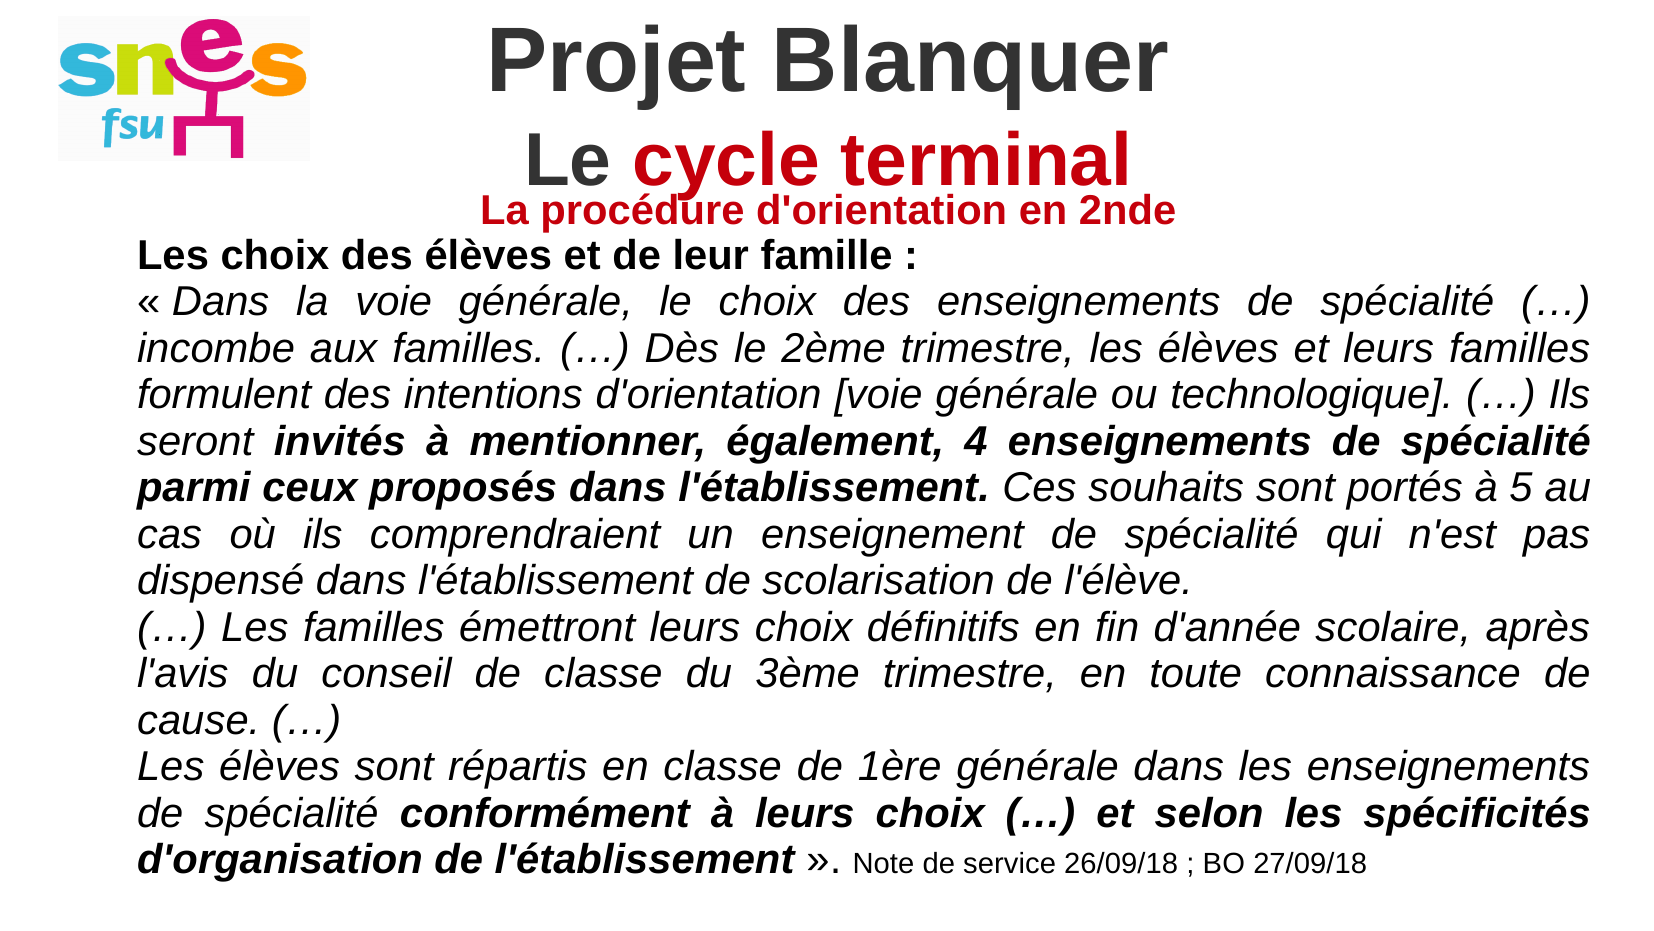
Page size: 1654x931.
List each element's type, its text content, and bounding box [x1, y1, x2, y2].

text_box Les choix des élèves et de leur famille : « Dans la voie générale, le choix des enseignements de spécialité (…) incombe aux familles. (…) Dès le 2ème trimestre, les élèves et leurs familles formulent des intentions d'orientation [voie générale ou technologique]. (…) Ils seront invités à mentionner, également, 4 enseignements de spécialité parmi ceux proposés dans l'établissement. Ces souhaits sont portés à 5 au cas où ils comprendraient un enseignement de spécialité qui n'est pas dispensé dans l'établissement de scolarisation de l'élève. (…) Les familles émettront leurs choix définitifs en fin d'année scolaire, après l'avis du conseil de classe du 3ème trimestre, en toute connaissance de cause. (…) Les élèves sont répartis en classe de 1ère générale dans les enseignements de spécialité conformément à leurs choix (…) et selon les spécificités d'organisation de l'établissement ». Note de service 26/09/18 ; BO 27/09/18 [122, 224, 1607, 917]
picture [58, 17, 310, 161]
text_box La procédure d'orientation en 2nde [301, 179, 1356, 224]
title Projet Blanquer Le cycle terminal [122, 0, 1535, 180]
